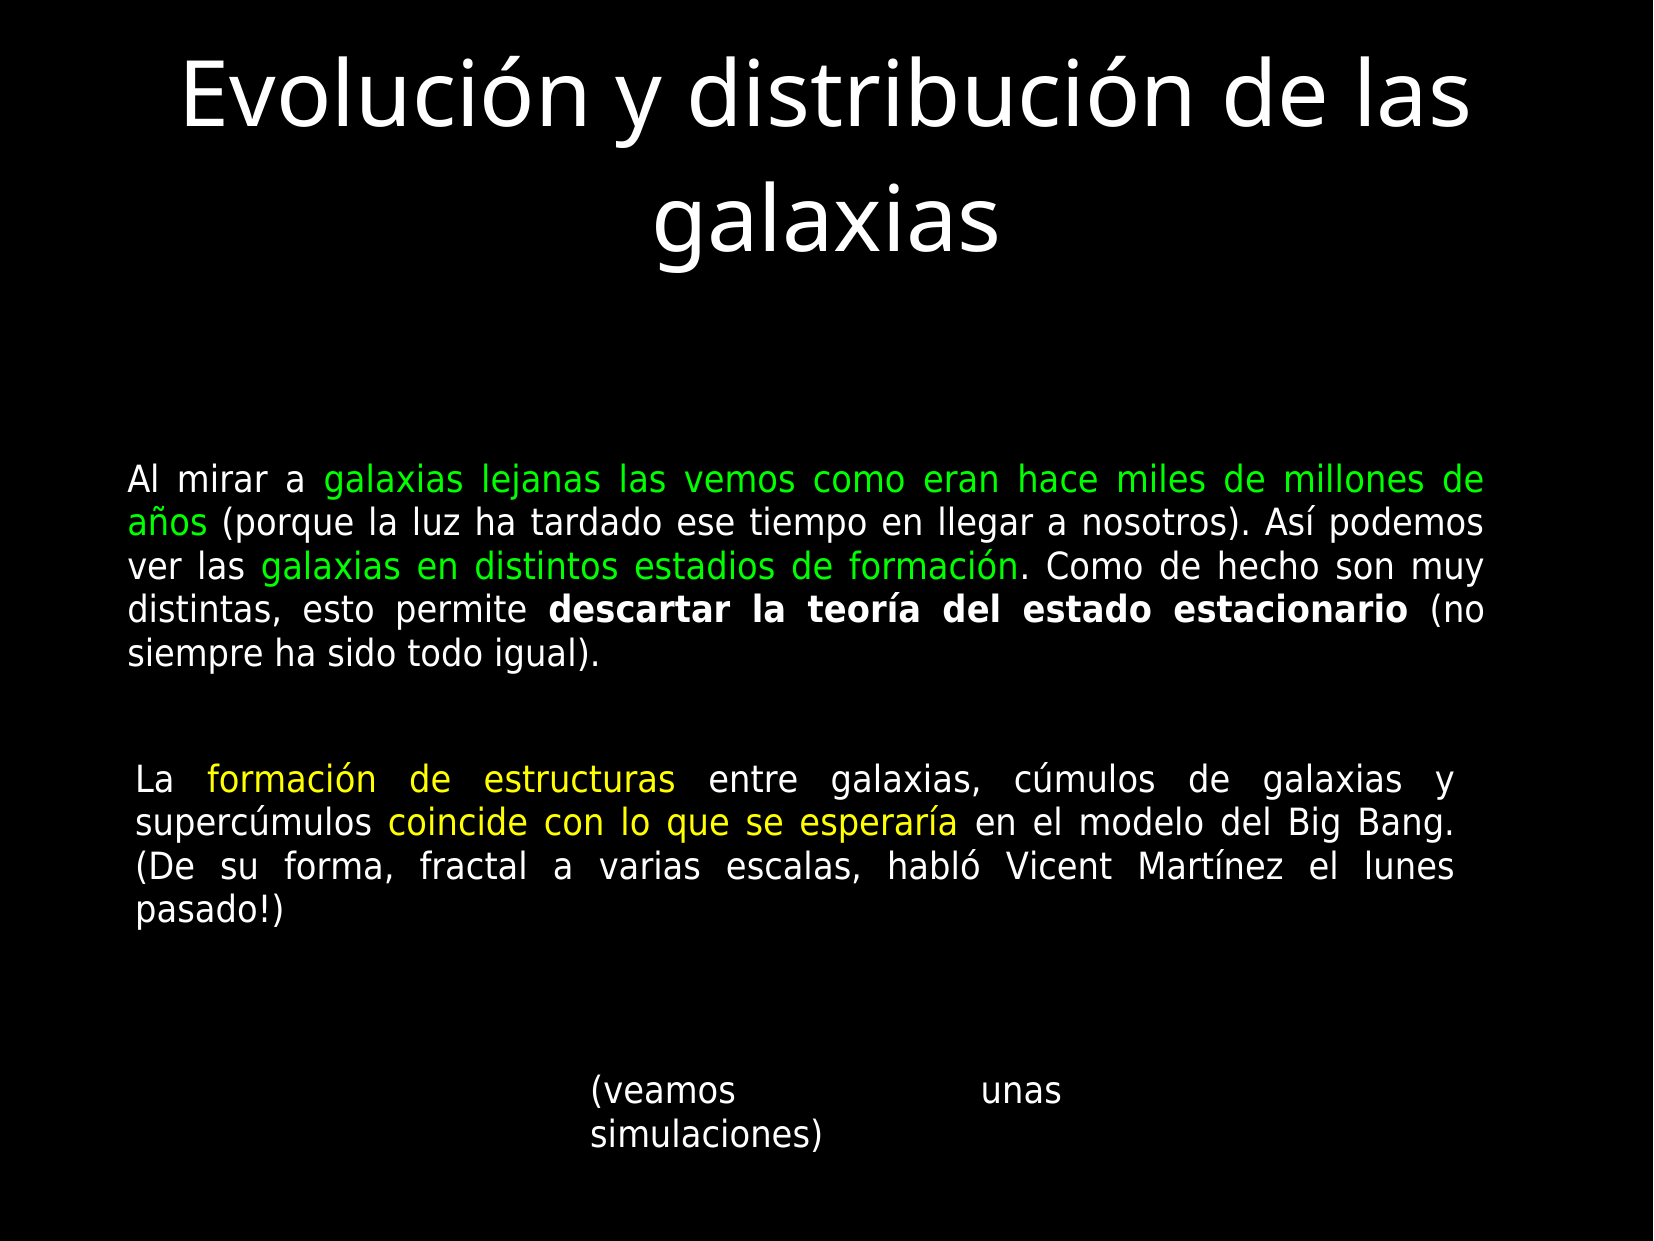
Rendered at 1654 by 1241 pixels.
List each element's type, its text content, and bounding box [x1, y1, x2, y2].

text_box Al mirar a galaxias lejanas las vemos como eran hace miles de millones de años (porque la luz ha tardado ese tiempo en llegar a nosotros). Así podemos ver las galaxias en distintos estadios de formación. Como de hecho son muy distintas, esto permite descartar la teoría del estado estacionario (no siempre ha sido todo igual). [112, 450, 1501, 683]
text_box La formación de estructuras entre galaxias, cúmulos de galaxias y supercúmulos coincide con lo que se esperaría en el modelo del Big Bang. (De su forma, fractal a varias escalas, habló Vicent Martínez el lunes pasado!) [120, 750, 1471, 896]
text_box (veamos unas simulaciones) [575, 1061, 1077, 1121]
title Evolución y distribución de las galaxias [82, 9, 1571, 297]
